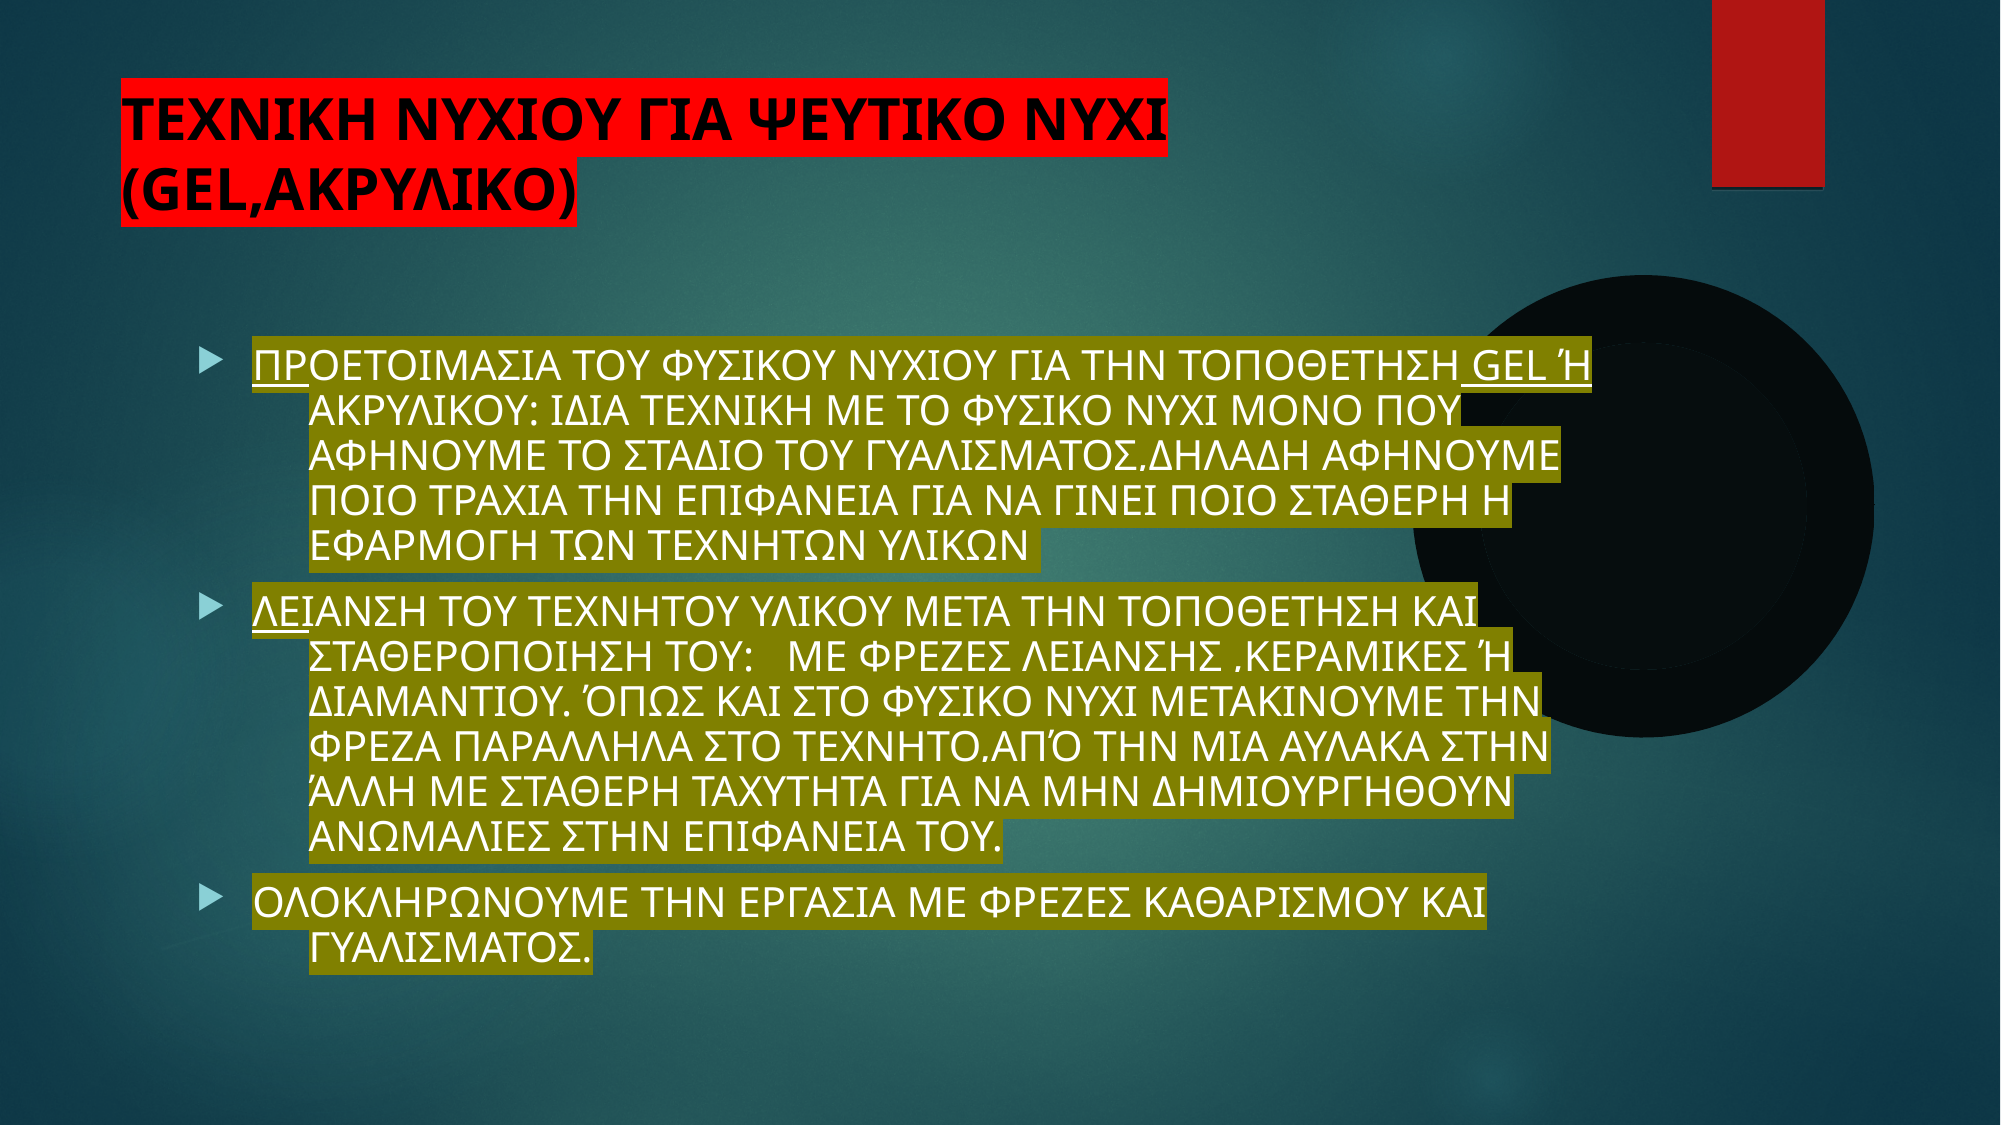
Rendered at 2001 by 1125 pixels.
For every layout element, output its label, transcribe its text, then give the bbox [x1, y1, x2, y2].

list ΠΡΟΕΤΟΙΜΑΣΙΑ ΤΟΥ ΦΥΣΙΚΟΥ ΝΥΧΙΟΥ ΓΙΑ ΤΗΝ ΤΟΠΟΘΕΤΗΣΗ GEL Ή ΑΚΡΥΛΙΚΟΥ: ΙΔΙΑ ΤΕΧΝΙΚΗ ΜΕ ΤΟ ΦΥΣΙΚΟ ΝΥΧΙ ΜΟΝΟ ΠΟΥ ΑΦΗΝΟΥΜΕ ΤΟ ΣΤΑΔΙΟ ΤΟΥ ΓΥΑΛΙΣΜΑΤΟΣ,ΔΗΛΑΔΗ ΑΦΗΝΟΥΜΕ ΠΟΙΟ ΤΡΑΧΙΑ ΤΗΝ ΕΠΙΦΑΝΕΙΑ ΓΙΑ ΝΑ ΓΙΝΕΙ ΠΟΙΟ ΣΤΑΘΕΡΗ Η ΕΦΑΡΜΟΓΗ ΤΩΝ ΤΕΧΝΗΤΩΝ ΥΛΙΚΩΝ ΛΕΙΑΝΣΗ ΤΟΥ ΤΕΧΝΗΤΟΥ ΥΛΙΚΟΥ ΜΕΤΑ ΤΗΝ ΤΟΠΟΘΕΤΗΣΗ ΚΑΙ ΣΤΑΘΕΡΟΠΟΙΗΣΗ ΤΟΥ: ΜΕ ΦΡΕΖΕΣ ΛΕΙΑΝΣΗΣ ,ΚΕΡΑΜΙΚΕΣ Ή ΔΙΑΜΑΝΤΙΟΥ. ΌΠΩΣ ΚΑΙ ΣΤΟ ΦΥΣΙΚΟ ΝΥΧΙ ΜΕΤΑΚΙΝΟΥΜΕ ΤΗΝ ΦΡΕΖΑ ΠΑΡΑΛΛΗΛΑ ΣΤΟ ΤΕΧΝΗΤΟ,ΑΠΌ ΤΗΝ ΜΙΑ ΑΥΛΑΚΑ ΣΤΗΝ ΆΛΛΗ ΜΕ ΣΤΑΘΕΡΗ ΤΑΧΥΤΗΤΑ ΓΙΑ ΝΑ ΜΗΝ ΔΗΜΙΟΥΡΓΗΘΟΥΝ ΑΝΩΜΑΛΙΕΣ ΣΤΗΝ ΕΠΙΦΑΝΕΙΑ ΤΟΥ. ΟΛΟΚΛΗΡΩΝΟΥΜΕ ΤΗΝ ΕΡΓΑΣΙΑ ΜΕ ΦΡΕΖΕΣ ΚΑΘΑΡΙΣΜΟΥ ΚΑΙ ΓΥΑΛΙΣΜΑΤΟΣ. [181, 336, 1649, 1026]
title ΤΕΧΝΙΚΗ ΝΥΧΙΟΥ ΓΙΑ ΨΕΥΤΙΚΟ ΝΥΧΙ (GEL,ΑΚΡΥΛΙΚΟ) [106, 74, 1649, 206]
